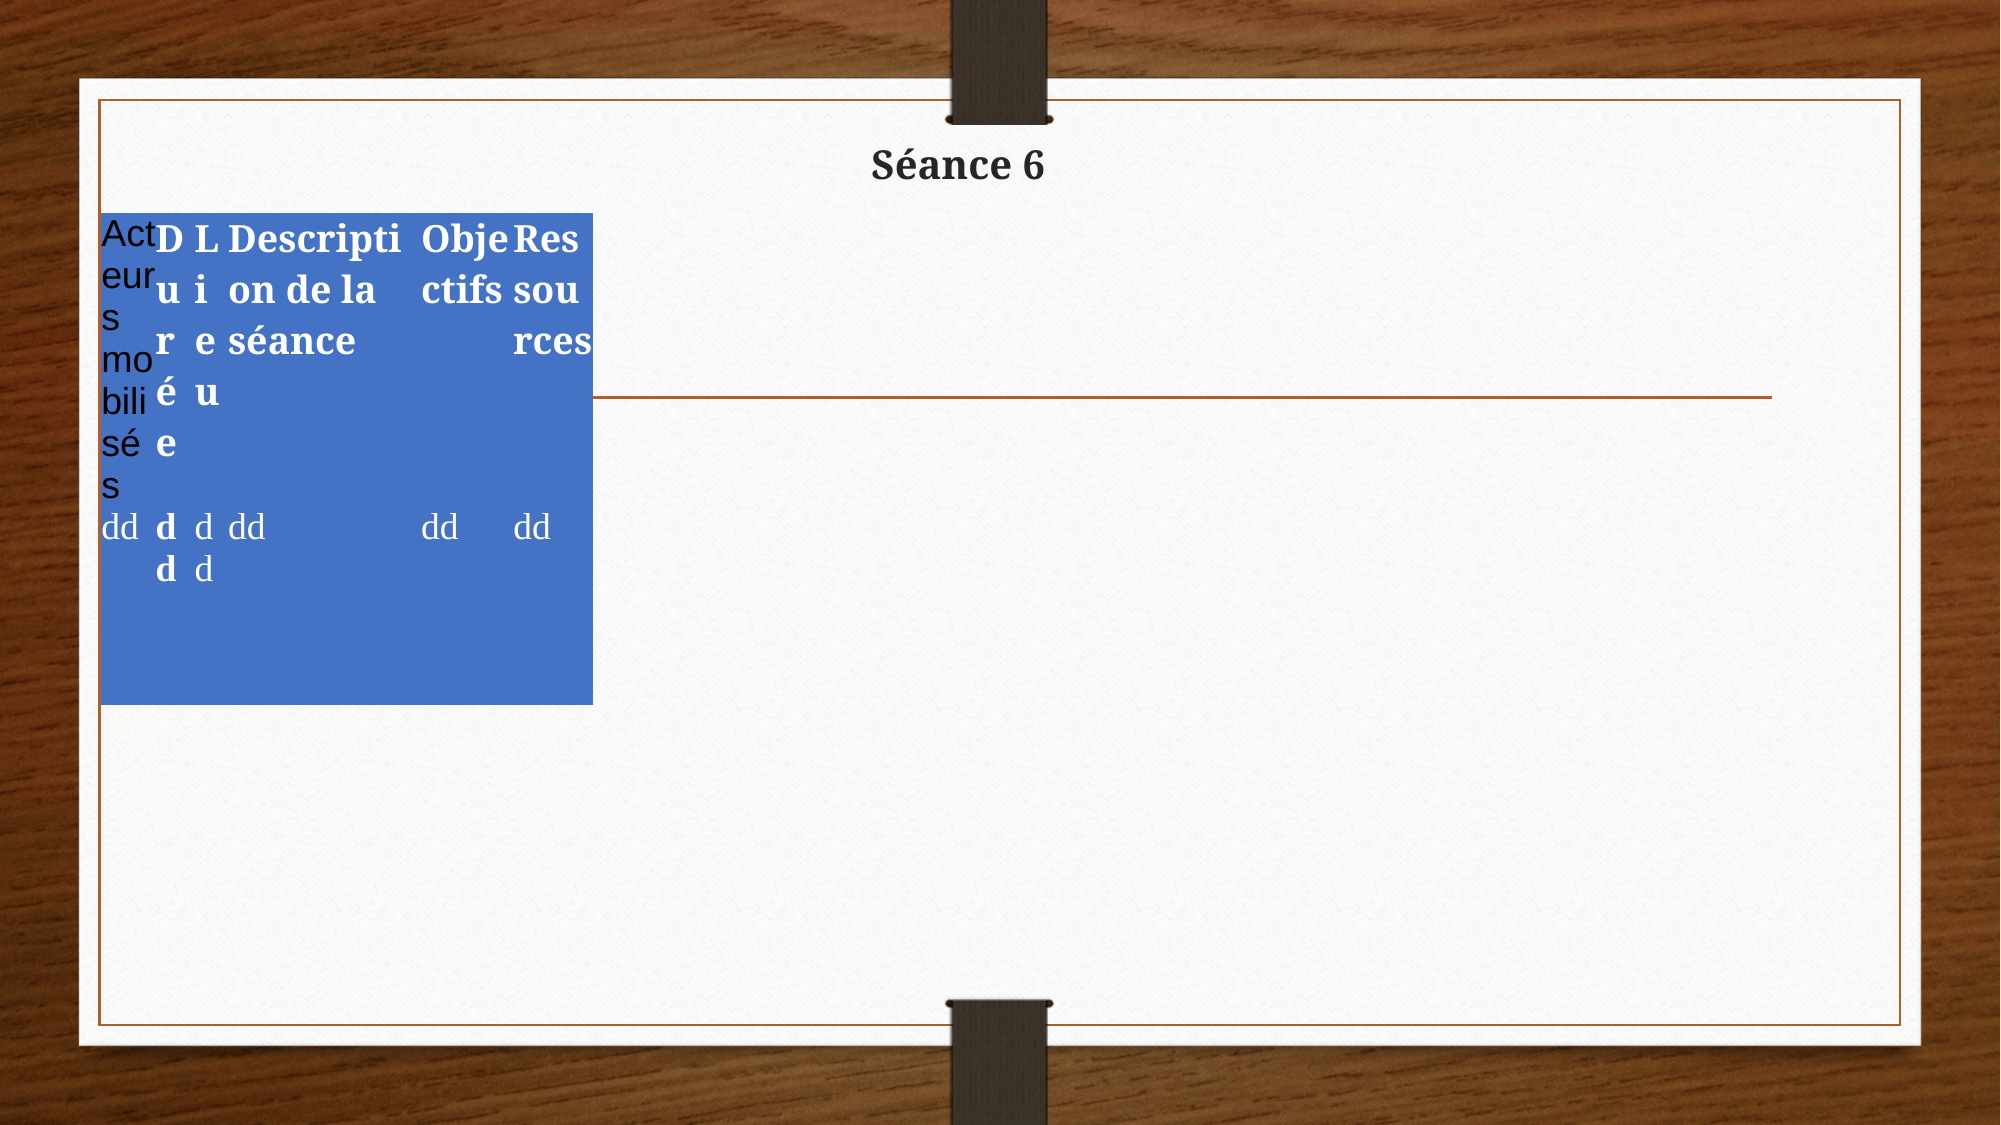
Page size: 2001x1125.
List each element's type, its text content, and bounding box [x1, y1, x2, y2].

table_header Ressources [513, 213, 593, 507]
title Séance 6 [170, 132, 1746, 196]
table_header Description de la séance [228, 213, 421, 507]
table_header Objectifs [421, 213, 513, 507]
table_cell dd [156, 507, 195, 705]
table_cell dd [513, 507, 593, 705]
table_cell dd [199, 565, 207, 579]
table_header Lieu [195, 213, 228, 507]
table_header Durée [165, 228, 175, 250]
table_cell dd [195, 507, 228, 705]
table_header Acteurs mobilisés [101, 213, 156, 507]
table_header Lieu [195, 227, 199, 250]
table_cell dd [199, 523, 207, 537]
table_cell dd [421, 507, 513, 705]
table_header Durée [156, 213, 195, 507]
table_cell dd [101, 507, 156, 705]
table_cell dd [228, 507, 421, 705]
